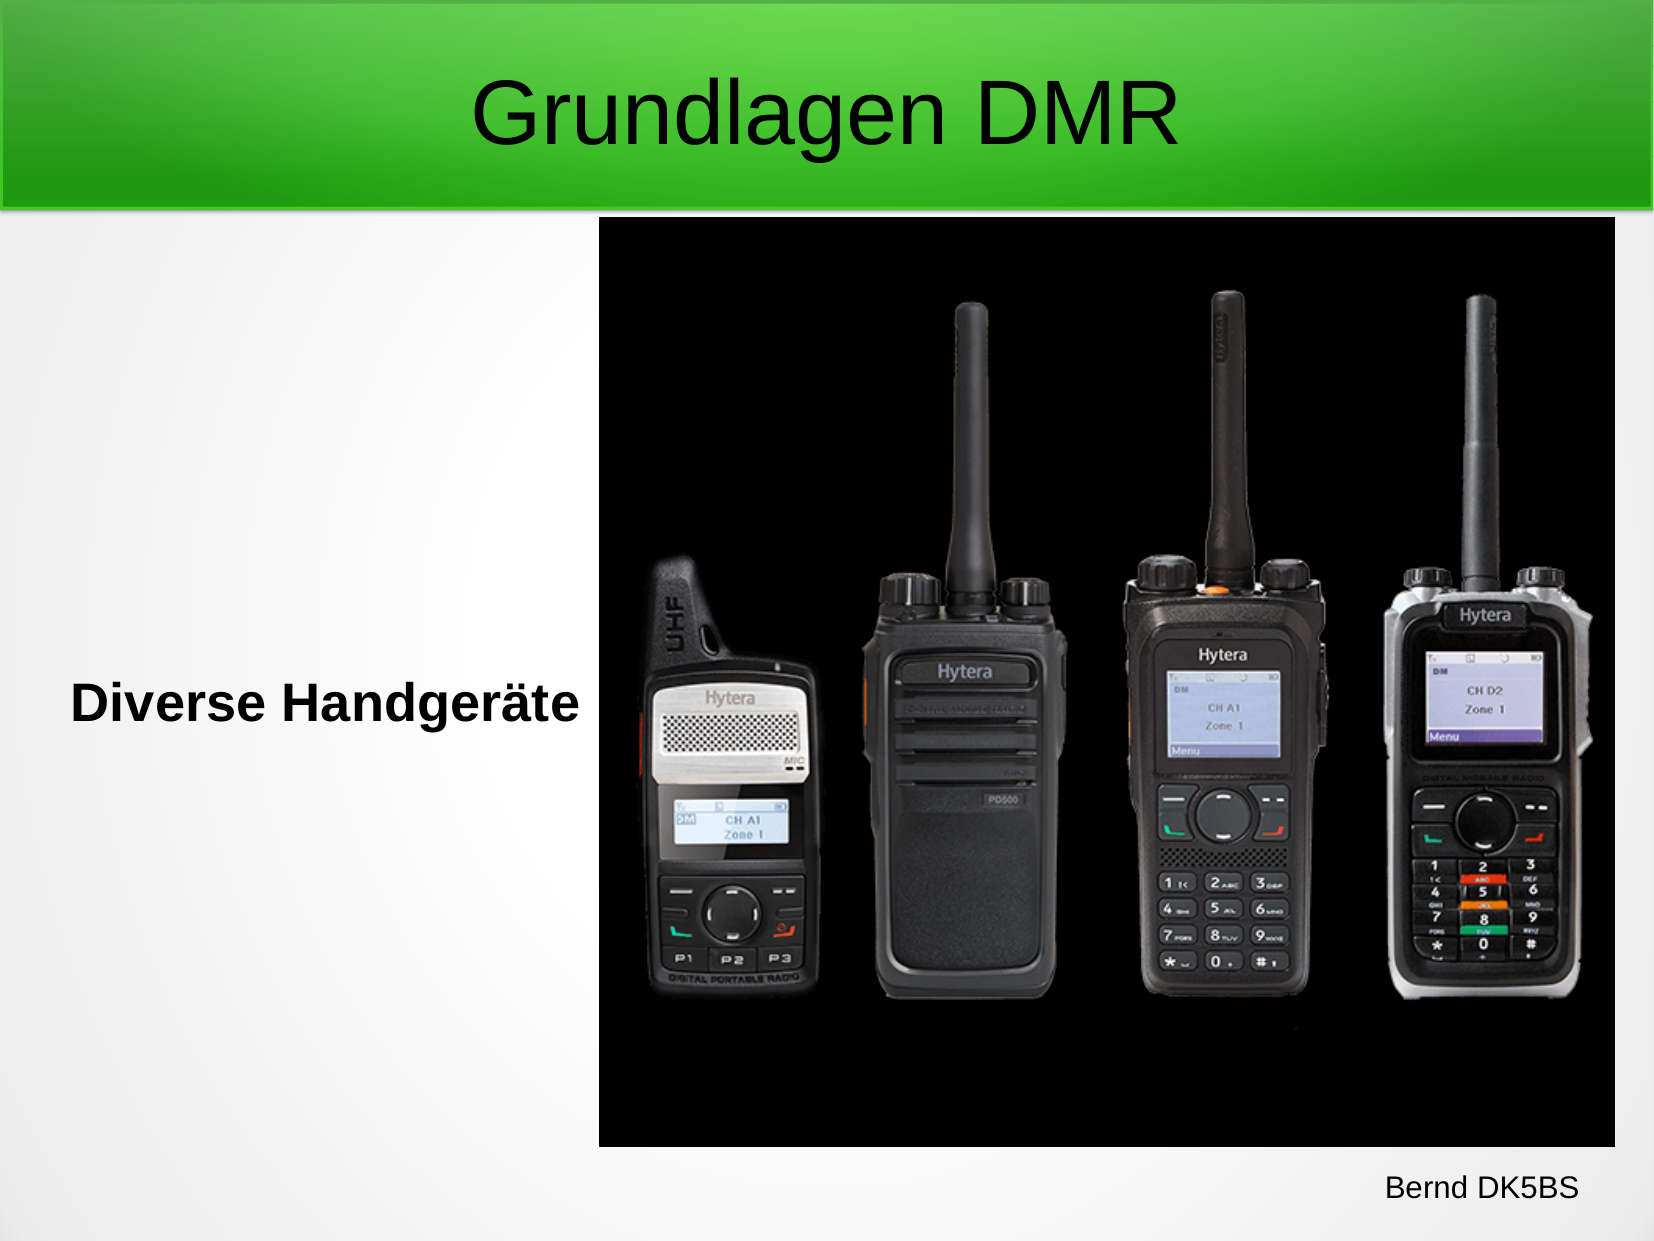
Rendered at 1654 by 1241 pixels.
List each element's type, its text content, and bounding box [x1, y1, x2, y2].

title Grundlagen DMR [0, 0, 1654, 238]
picture [599, 217, 1615, 1147]
subtitle Diverse Handgeräte [70, 237, 1583, 1169]
text_box Bernd DK5BS [1370, 1163, 1619, 1223]
